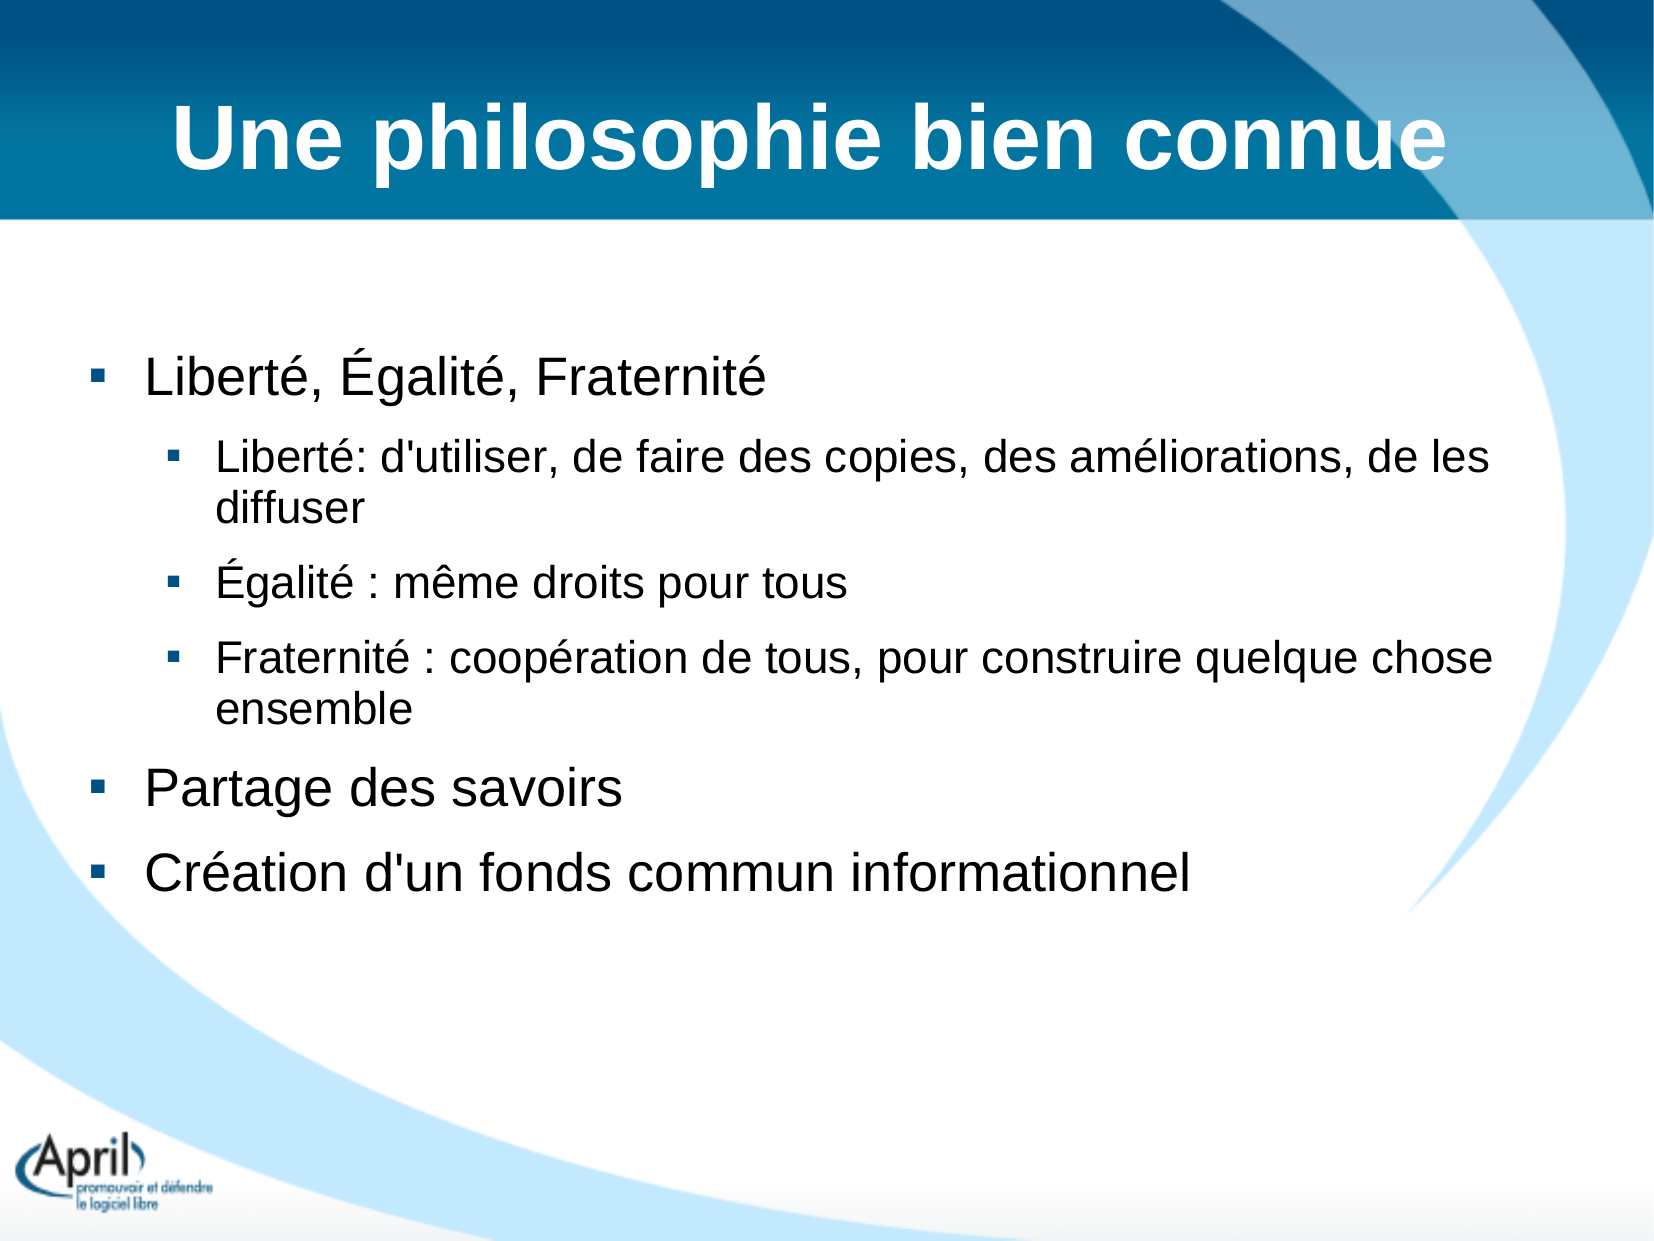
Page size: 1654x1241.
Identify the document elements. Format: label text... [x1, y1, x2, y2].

list Liberté, Égalité, Fraternité Liberté: d'utiliser, de faire des copies, des améliorations, de les diffuser Égalité : même droits pour tous Fraternité : coopération de tous, pour construire quelque chose ensemble Partage des savoirs Création d'un fonds commun informationnel [73, 261, 1592, 1044]
picture [0, 0, 1654, 1241]
title Une philosophie bien connue [88, 34, 1534, 242]
